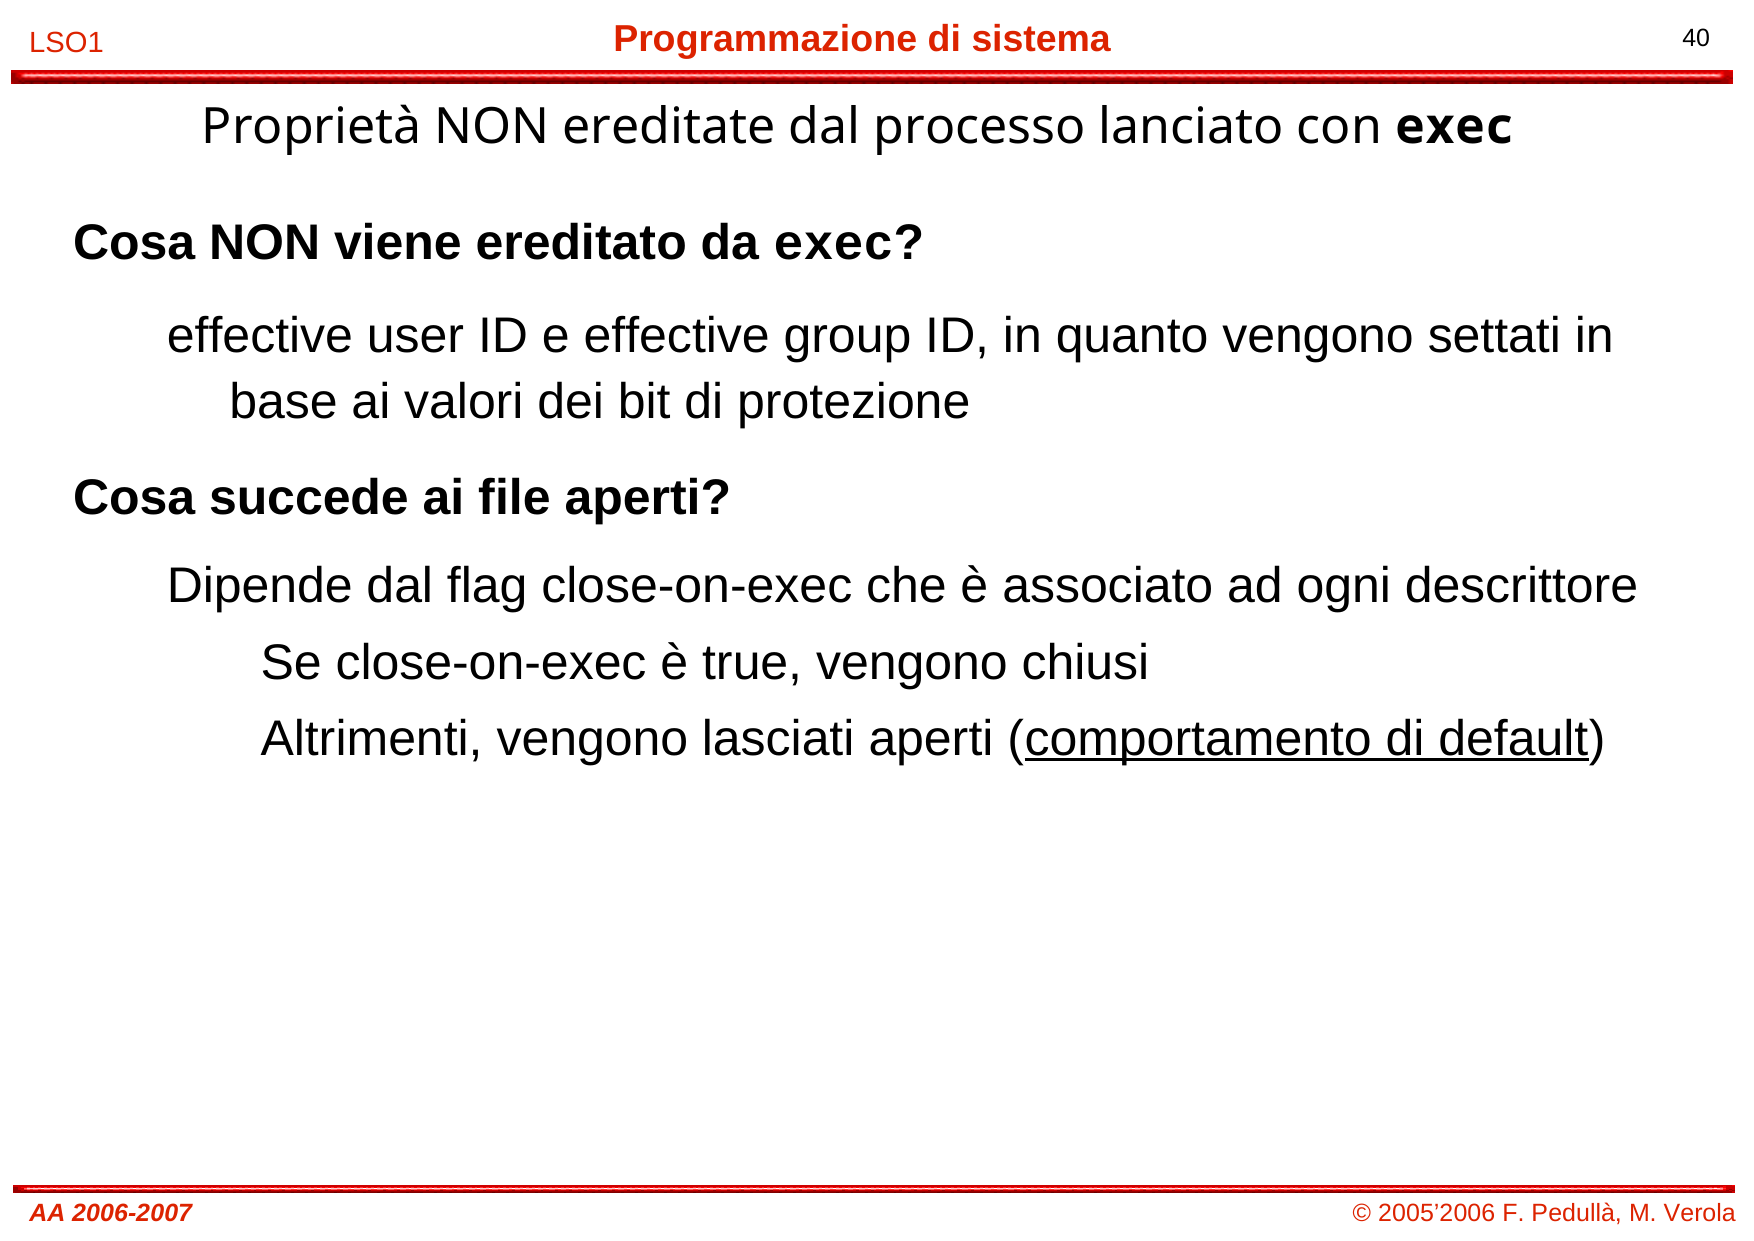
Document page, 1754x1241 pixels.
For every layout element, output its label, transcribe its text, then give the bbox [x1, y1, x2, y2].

picture [13, 1185, 1735, 1193]
list Cosa NON viene ereditato da exec? effective user ID e effective group ID, in quanto vengono settati in base ai valori dei bit di protezione Cosa succede ai file aperti? Dipende dal flag close-on-exec che è associato ad ogni descrittore Se close-on-exec è true, vengono chiusi Altrimenti, vengono lasciati aperti (comportamento di default) [58, 206, 1696, 1131]
picture [11, 70, 1733, 84]
title Proprietà NON ereditate dal processo lanciato con exec [82, 78, 1648, 174]
